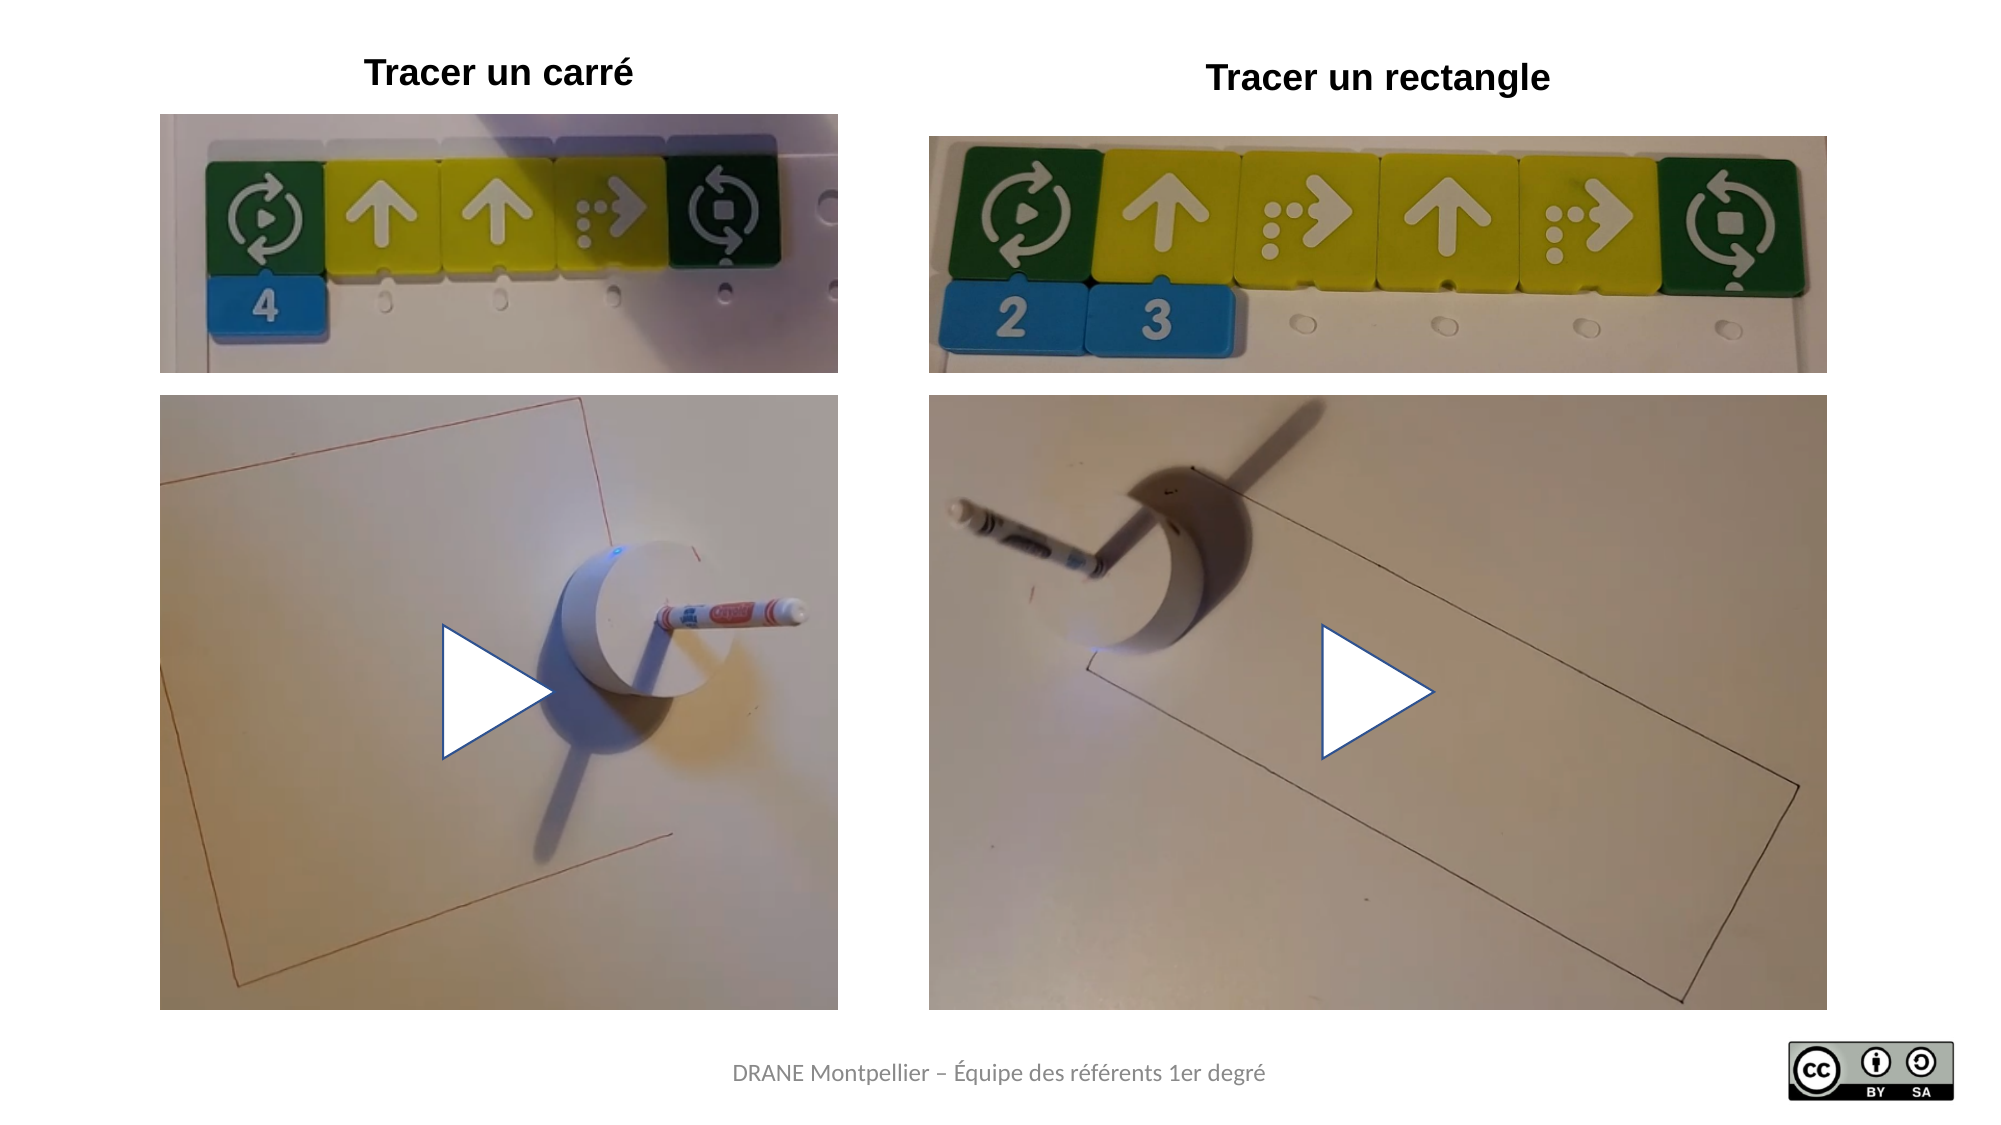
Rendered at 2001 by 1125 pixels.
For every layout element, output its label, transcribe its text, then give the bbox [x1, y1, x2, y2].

text_box DRANE Montpellier – Équipe des référents 1er degré [435, 1041, 1565, 1102]
picture [160, 114, 838, 374]
picture [929, 136, 1827, 374]
picture [160, 395, 838, 1010]
picture [1781, 1037, 1956, 1105]
picture [929, 395, 1827, 1010]
text_box Tracer un rectangle [946, 45, 1811, 107]
text_box [443, 625, 555, 759]
text_box [1322, 625, 1435, 759]
text_box Tracer un carré [199, 40, 798, 102]
